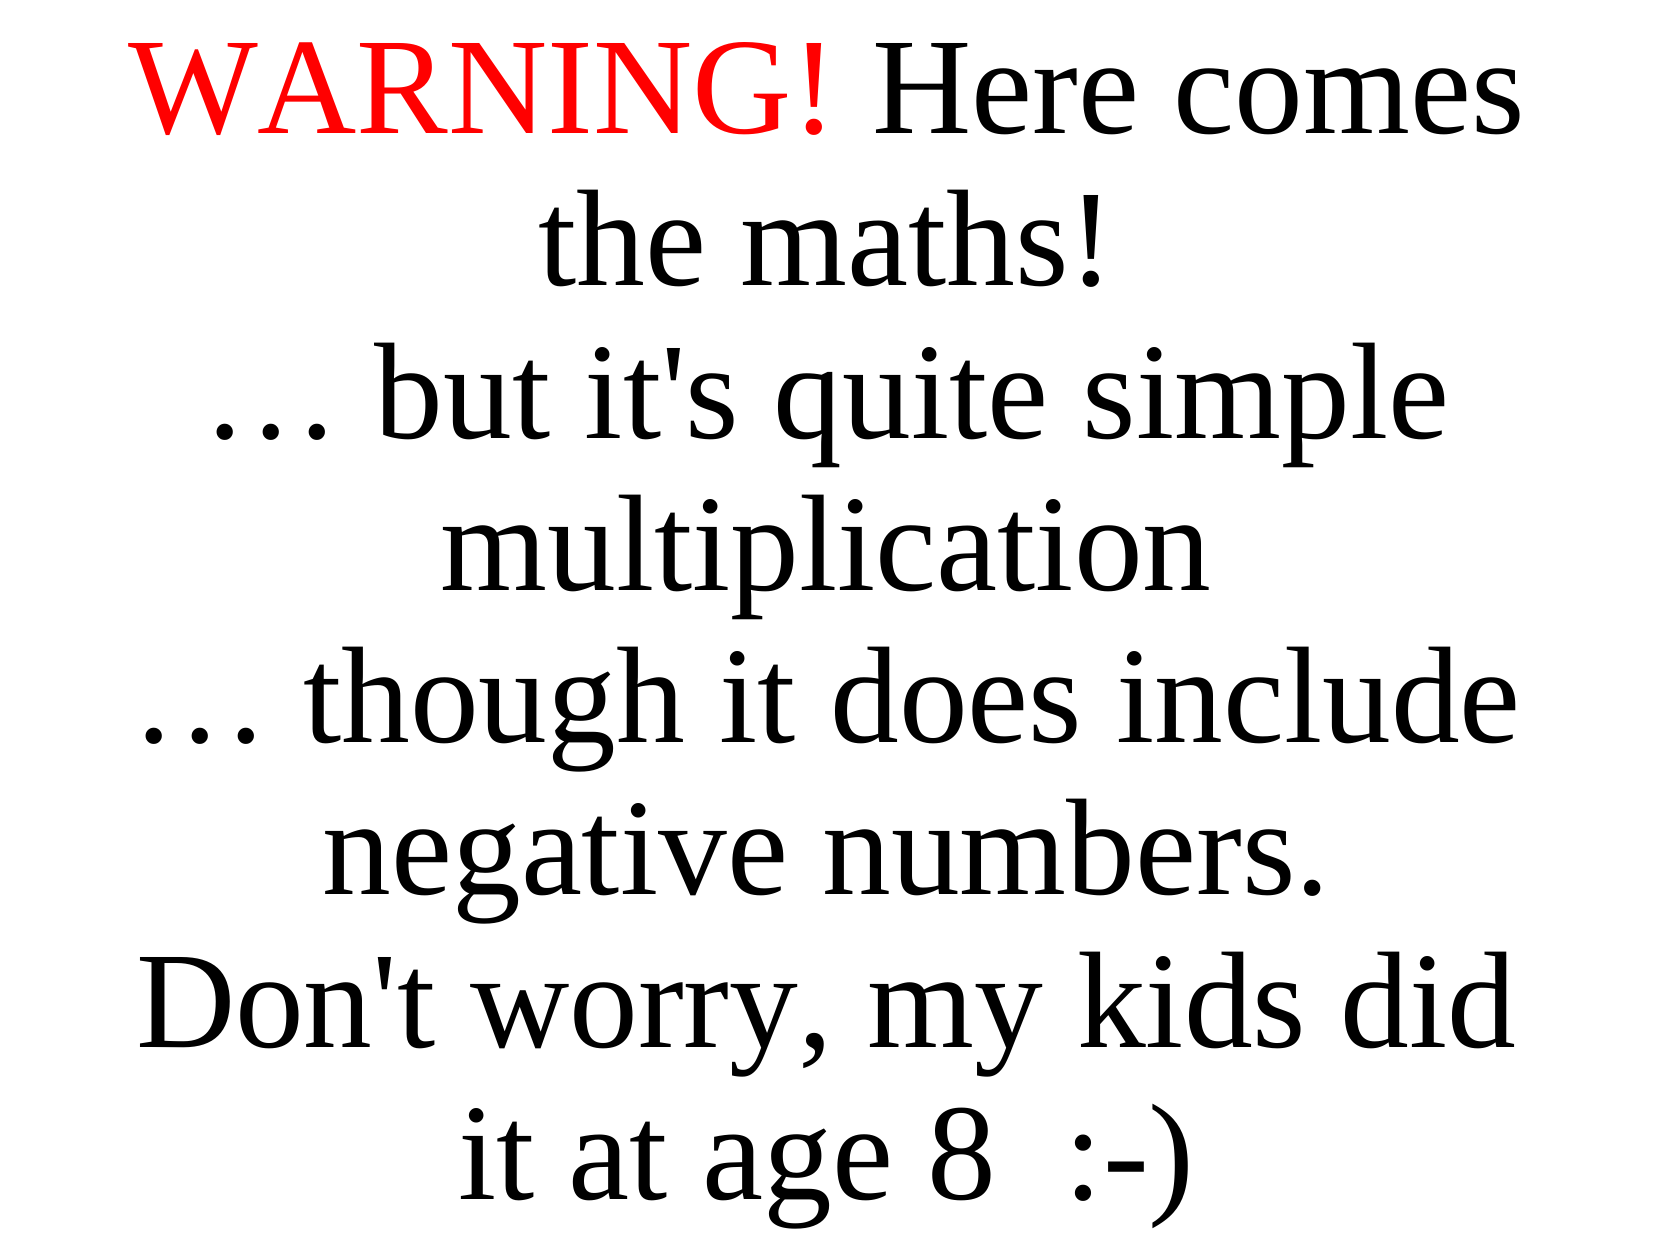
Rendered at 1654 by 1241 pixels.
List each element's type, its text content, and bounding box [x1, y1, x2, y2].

subtitle WARNING! Here comes the maths! … but it's quite simple multiplication … though it does include negative numbers. Don't worry, my kids did it at age 8 :-) [82, 11, 1571, 1230]
